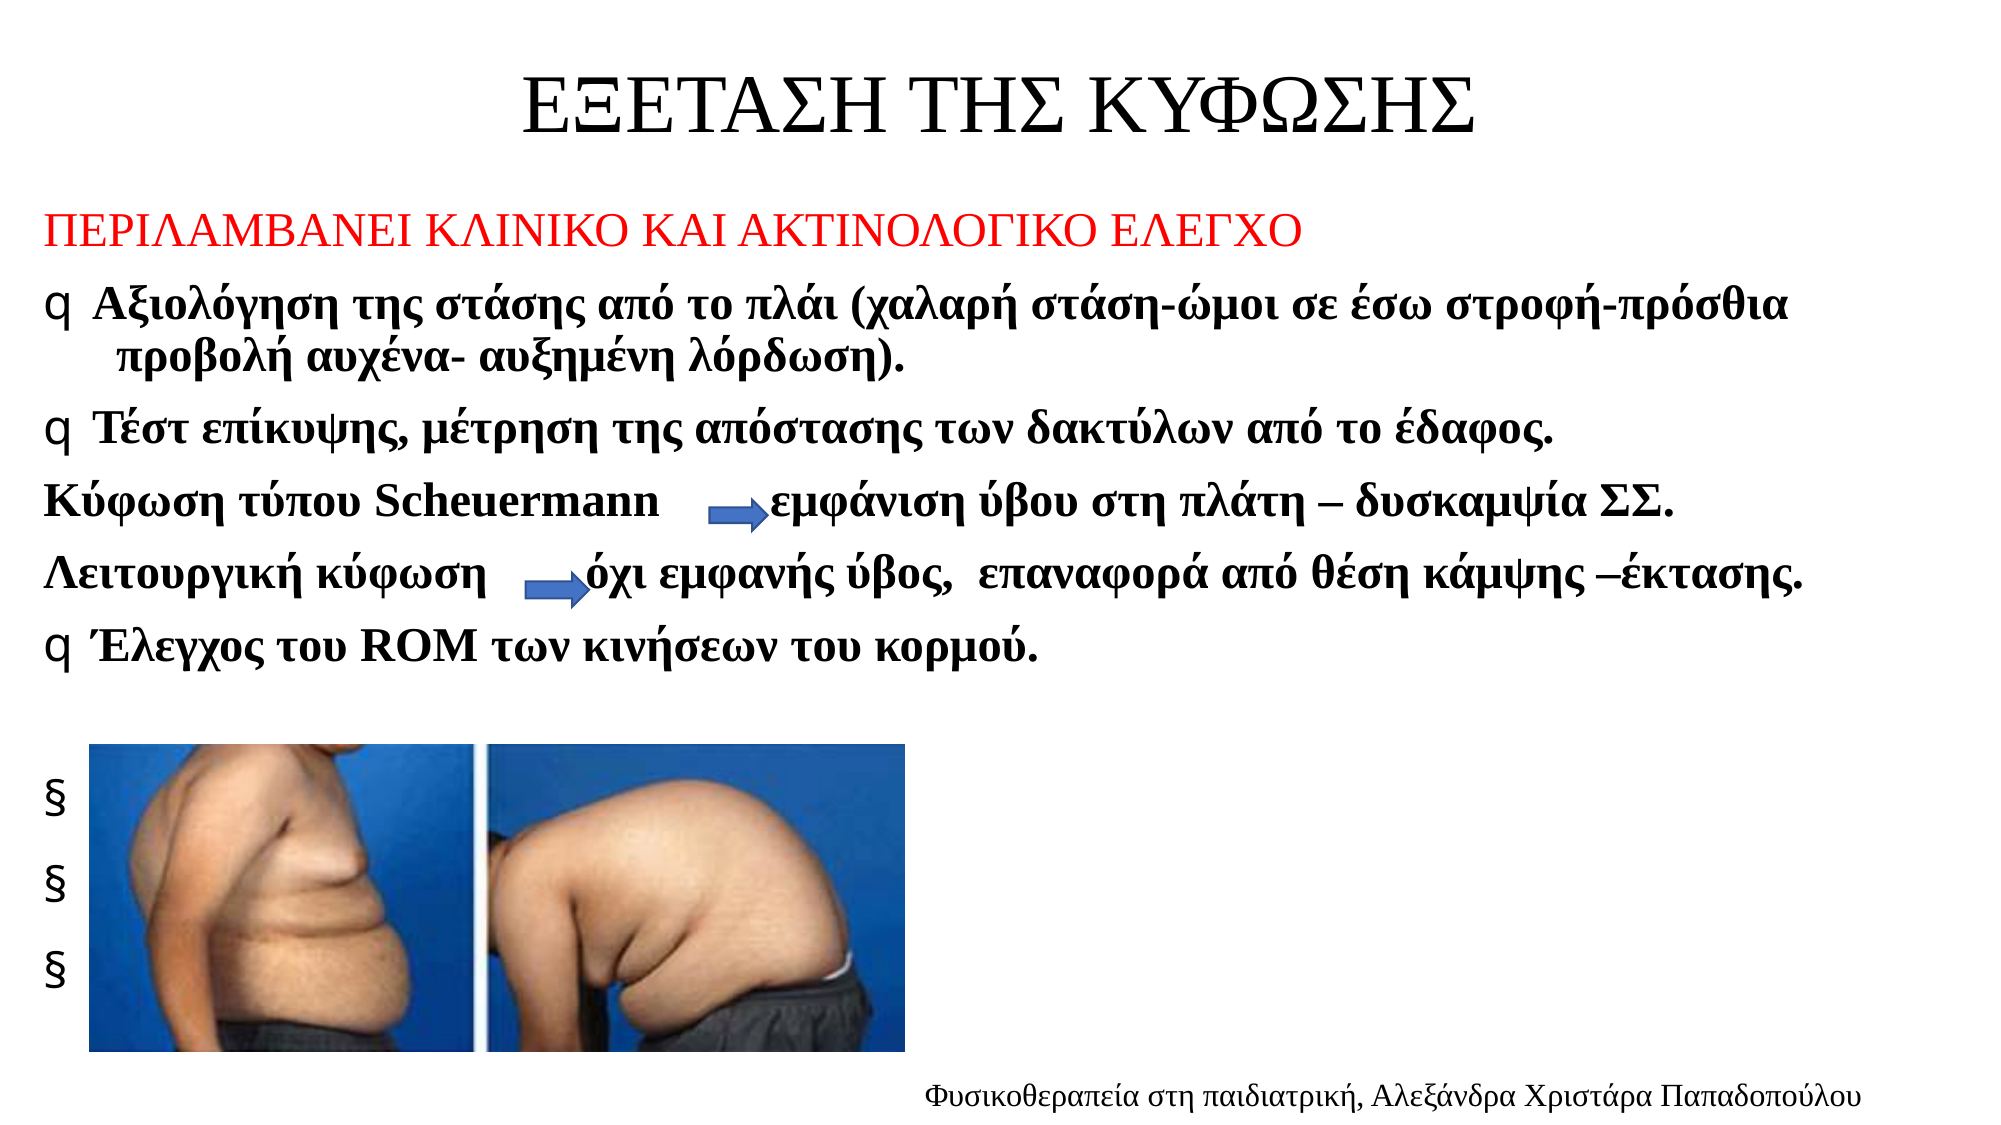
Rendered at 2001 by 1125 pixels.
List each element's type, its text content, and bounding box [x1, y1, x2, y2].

text_box [525, 572, 590, 607]
list ΠΕΡΙΛΑΜΒΑΝΕΙ ΚΛΙΝΙΚΟ ΚΑΙ ΑΚΤΙΝΟΛΟΓΙΚΟ ΕΛΕΓΧΟ Αξιολόγηση της στάσης από το πλάι (χαλαρή στάση-ώμοι σε έσω στροφή-πρόσθια προβολή αυχένα- αυξημένη λόρδωση). Τέστ επίκυψης, μέτρηση της απόστασης των δακτύλων από το έδαφος. Κύφωση τύπου Scheuermann εμφάνιση ύβου στη πλάτη – δυσκαμψία ΣΣ. Λειτουργική κύφωση όχι εμφανής ύβος, επαναφορά από θέση κάμψης –έκτασης. Έλεγχος του ROM των κινήσεων του κορμού. Φυσικοθεραπεία στη παιδιατρική, Αλεξάνδρα Χριστάρα Παπαδοπούλου [28, 197, 1982, 1125]
picture [89, 744, 905, 1052]
text_box [709, 499, 768, 531]
title ΕΞΕΤΑΣΗ ΤΗΣ ΚΥΦΩΣΗΣ [137, 26, 1863, 186]
